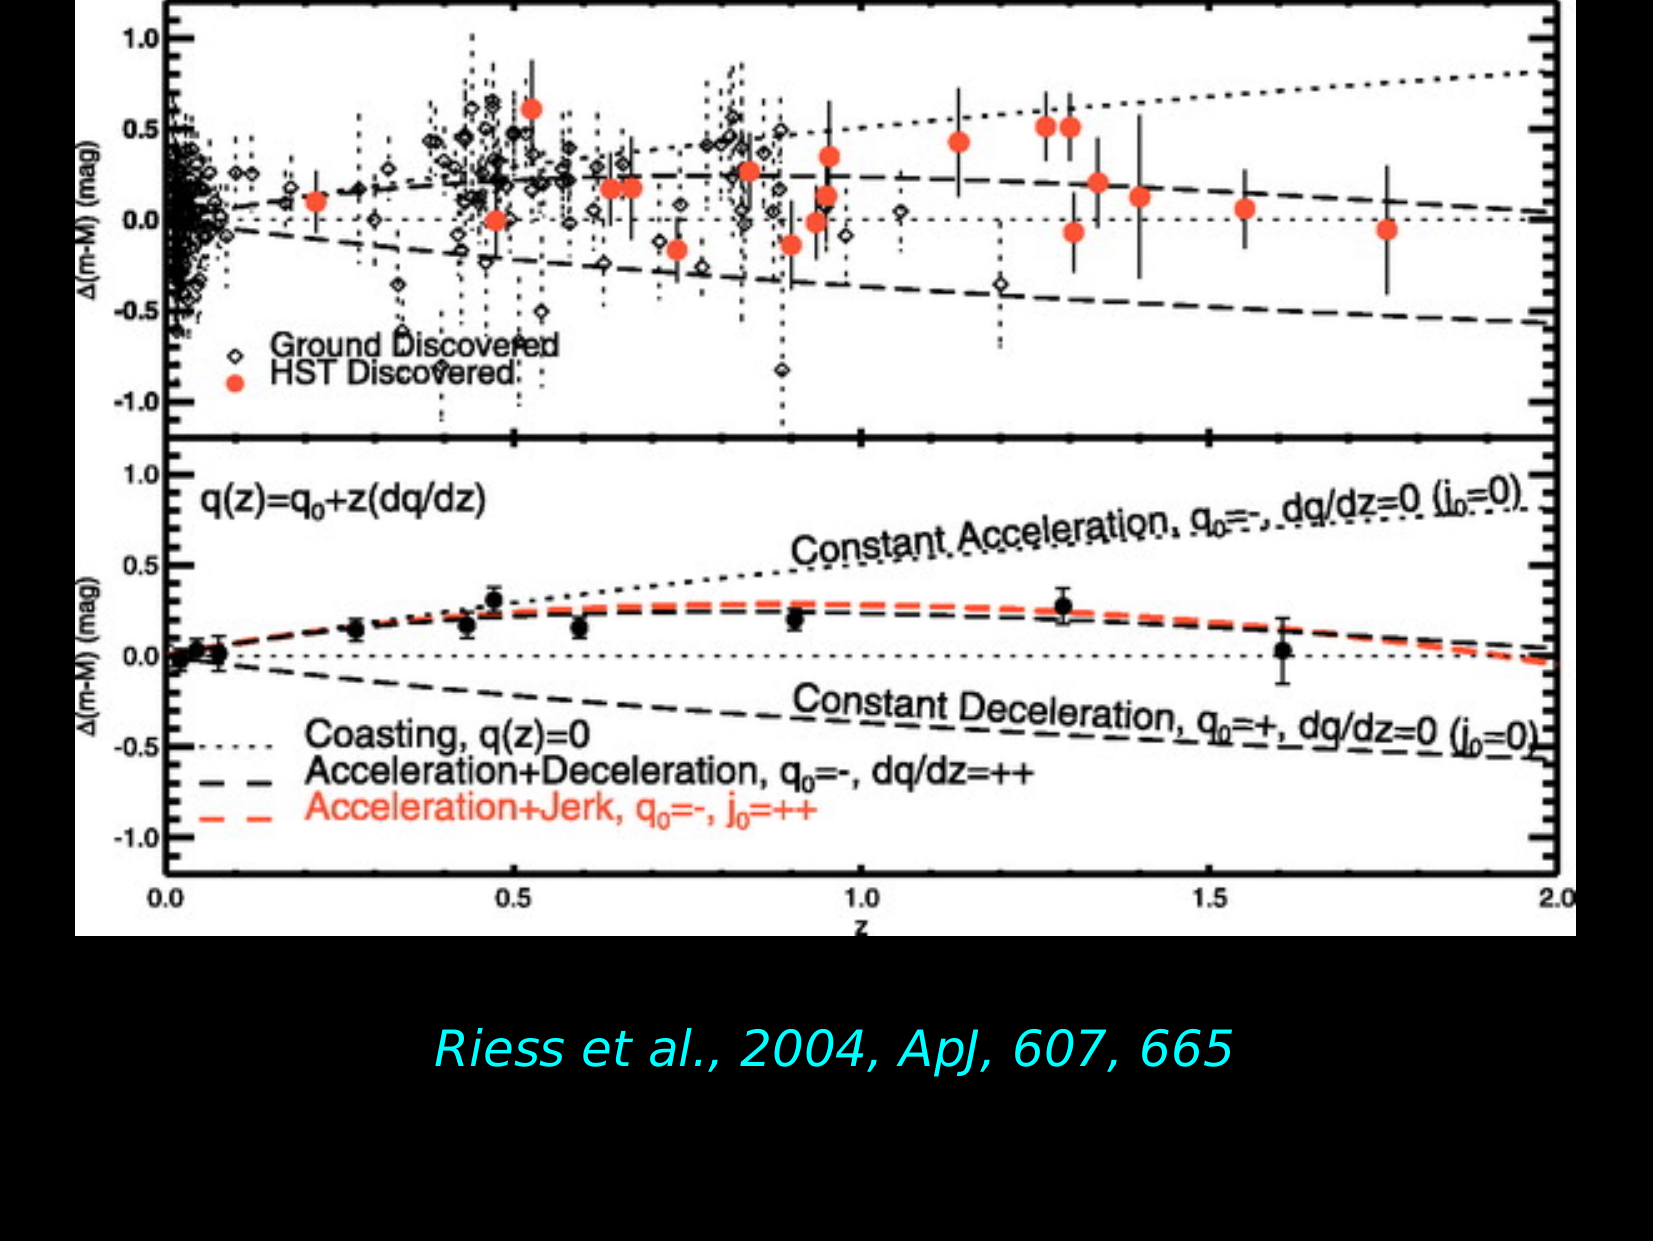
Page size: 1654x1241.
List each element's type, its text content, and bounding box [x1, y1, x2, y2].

picture [75, 0, 1576, 936]
text_box Riess et al., 2004, ApJ, 607, 665 [419, 1012, 1234, 1086]
